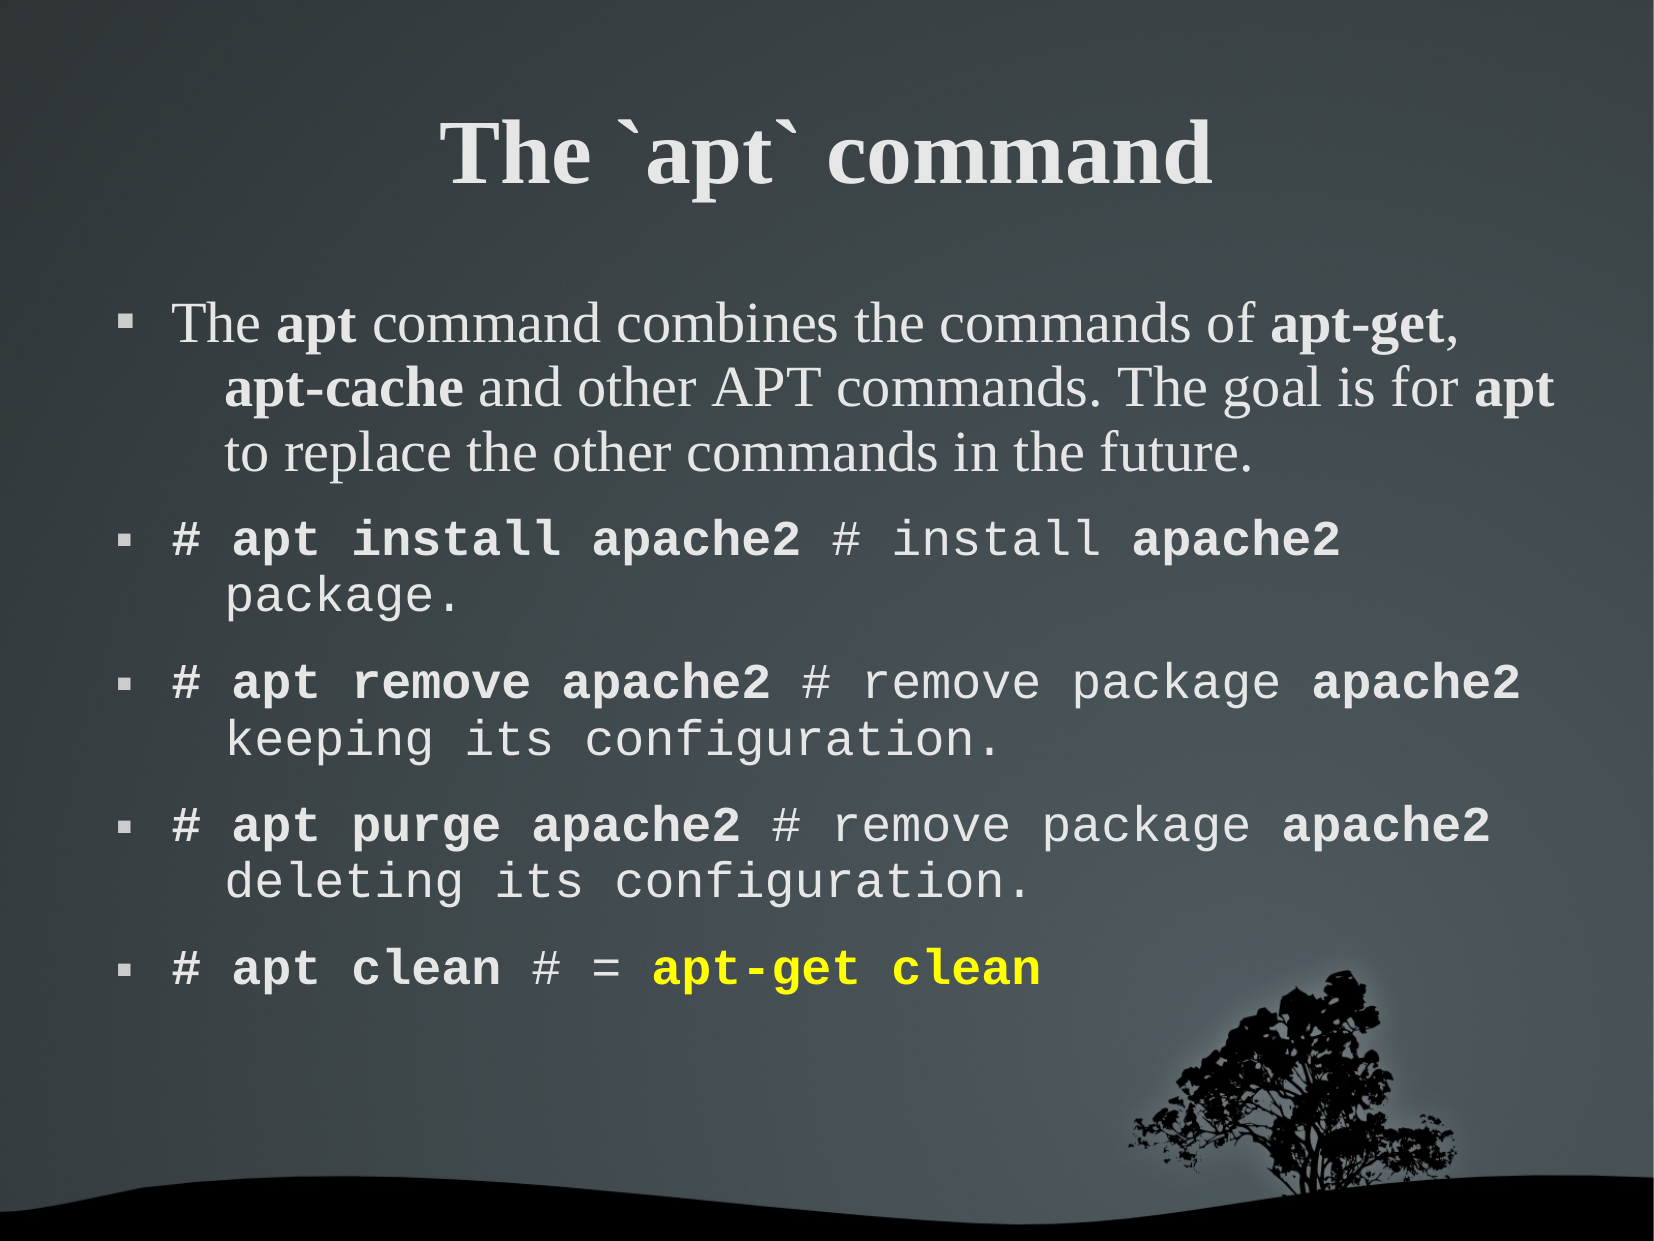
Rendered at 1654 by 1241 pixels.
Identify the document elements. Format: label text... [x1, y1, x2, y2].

title The `apt` command [82, 49, 1571, 257]
picture [0, 0, 1654, 1241]
list The apt command combines the commands of apt-get, apt-cache and other APT commands. The goal is for apt to replace the other commands in the future. # apt install apache2 # install apache2 package. # apt remove apache2 # remove package apache2 keeping its configuration. # apt purge apache2 # remove package apache2 deleting its configuration. # apt clean # = apt-get clean [82, 290, 1571, 1202]
